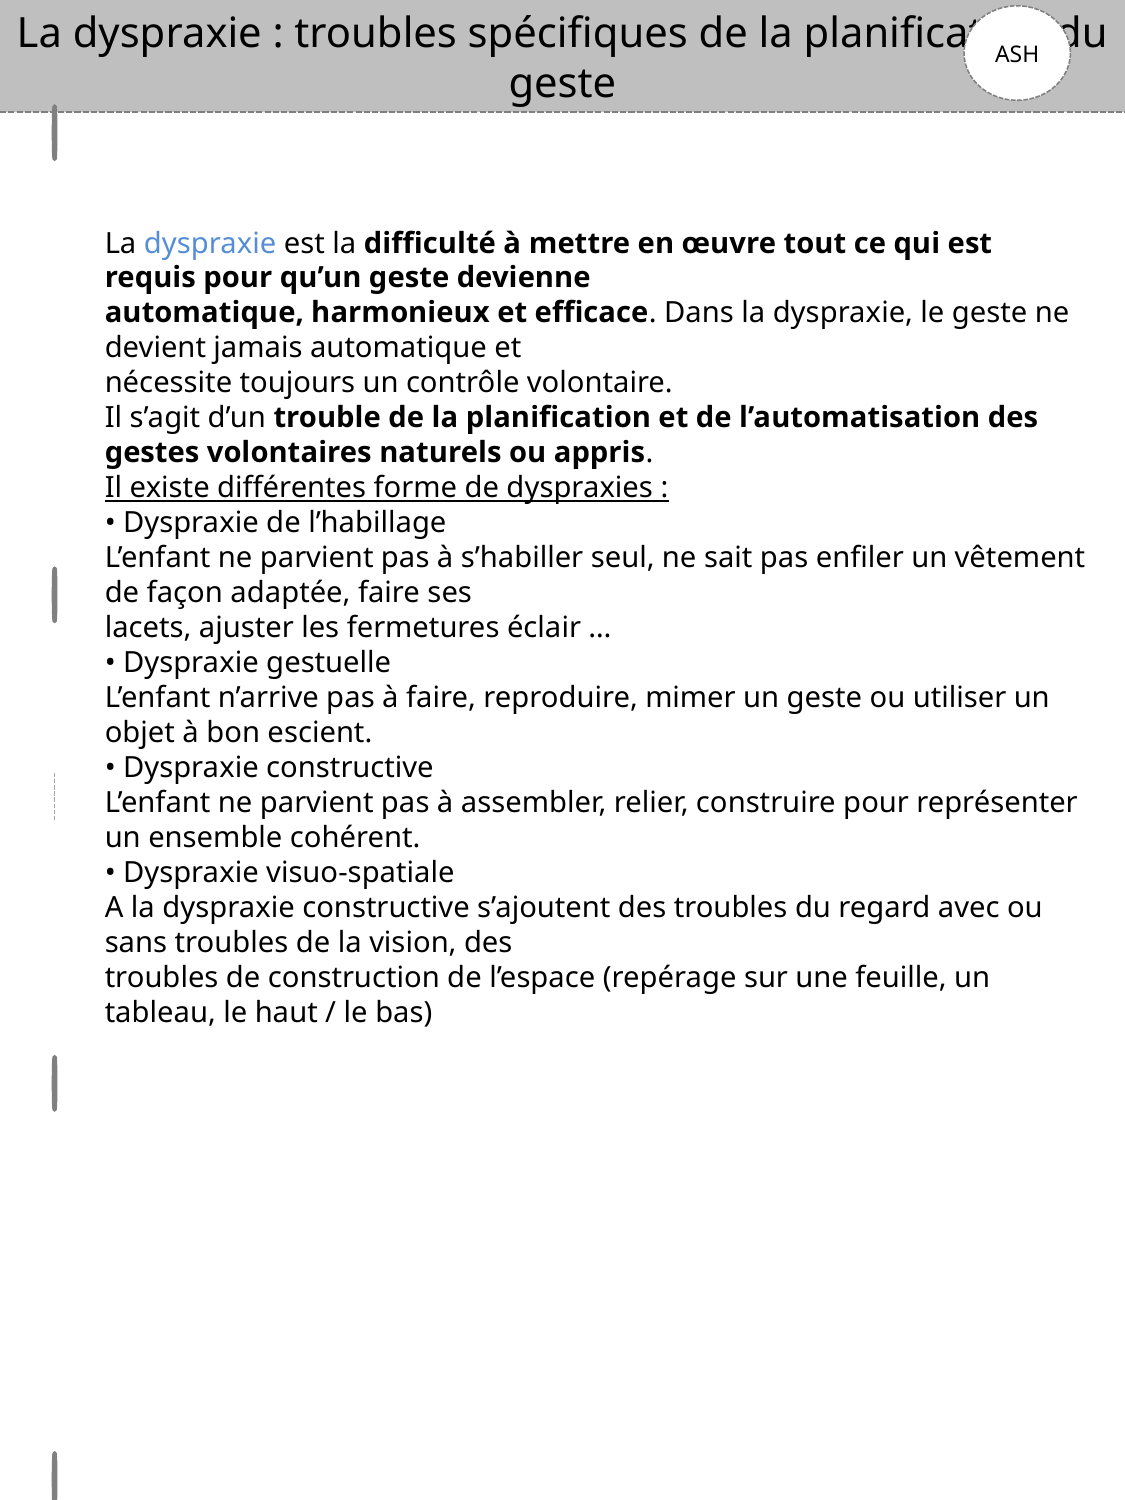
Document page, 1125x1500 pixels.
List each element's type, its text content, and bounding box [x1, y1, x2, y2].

text_box La dyspraxie est la difficulté à mettre en œuvre tout ce qui est requis pour qu’un geste devienne automatique, harmonieux et efficace. Dans la dyspraxie, le geste ne devient jamais automatique et nécessite toujours un contrôle volontaire. Il s’agit d’un trouble de la planification et de l’automatisation des gestes volontaires naturels ou appris. Il existe différentes forme de dyspraxies : • Dyspraxie de l’habillage L’enfant ne parvient pas à s’habiller seul, ne sait pas enfiler un vêtement de façon adaptée, faire ses lacets, ajuster les fermetures éclair … • Dyspraxie gestuelle L’enfant n’arrive pas à faire, reproduire, mimer un geste ou utiliser un objet à bon escient. • Dyspraxie constructive L’enfant ne parvient pas à assembler, relier, construire pour représenter un ensemble cohérent. • Dyspraxie visuo-spatiale A la dyspraxie constructive s’ajoutent des troubles du regard avec ou sans troubles de la vision, des troubles de construction de l’espace (repérage sur une feuille, un tableau, le haut / le bas) [89, 216, 1106, 1036]
text_box ASH [964, 5, 1071, 101]
text_box La dyspraxie : troubles spécifiques de la planification du geste [0, 0, 1125, 113]
